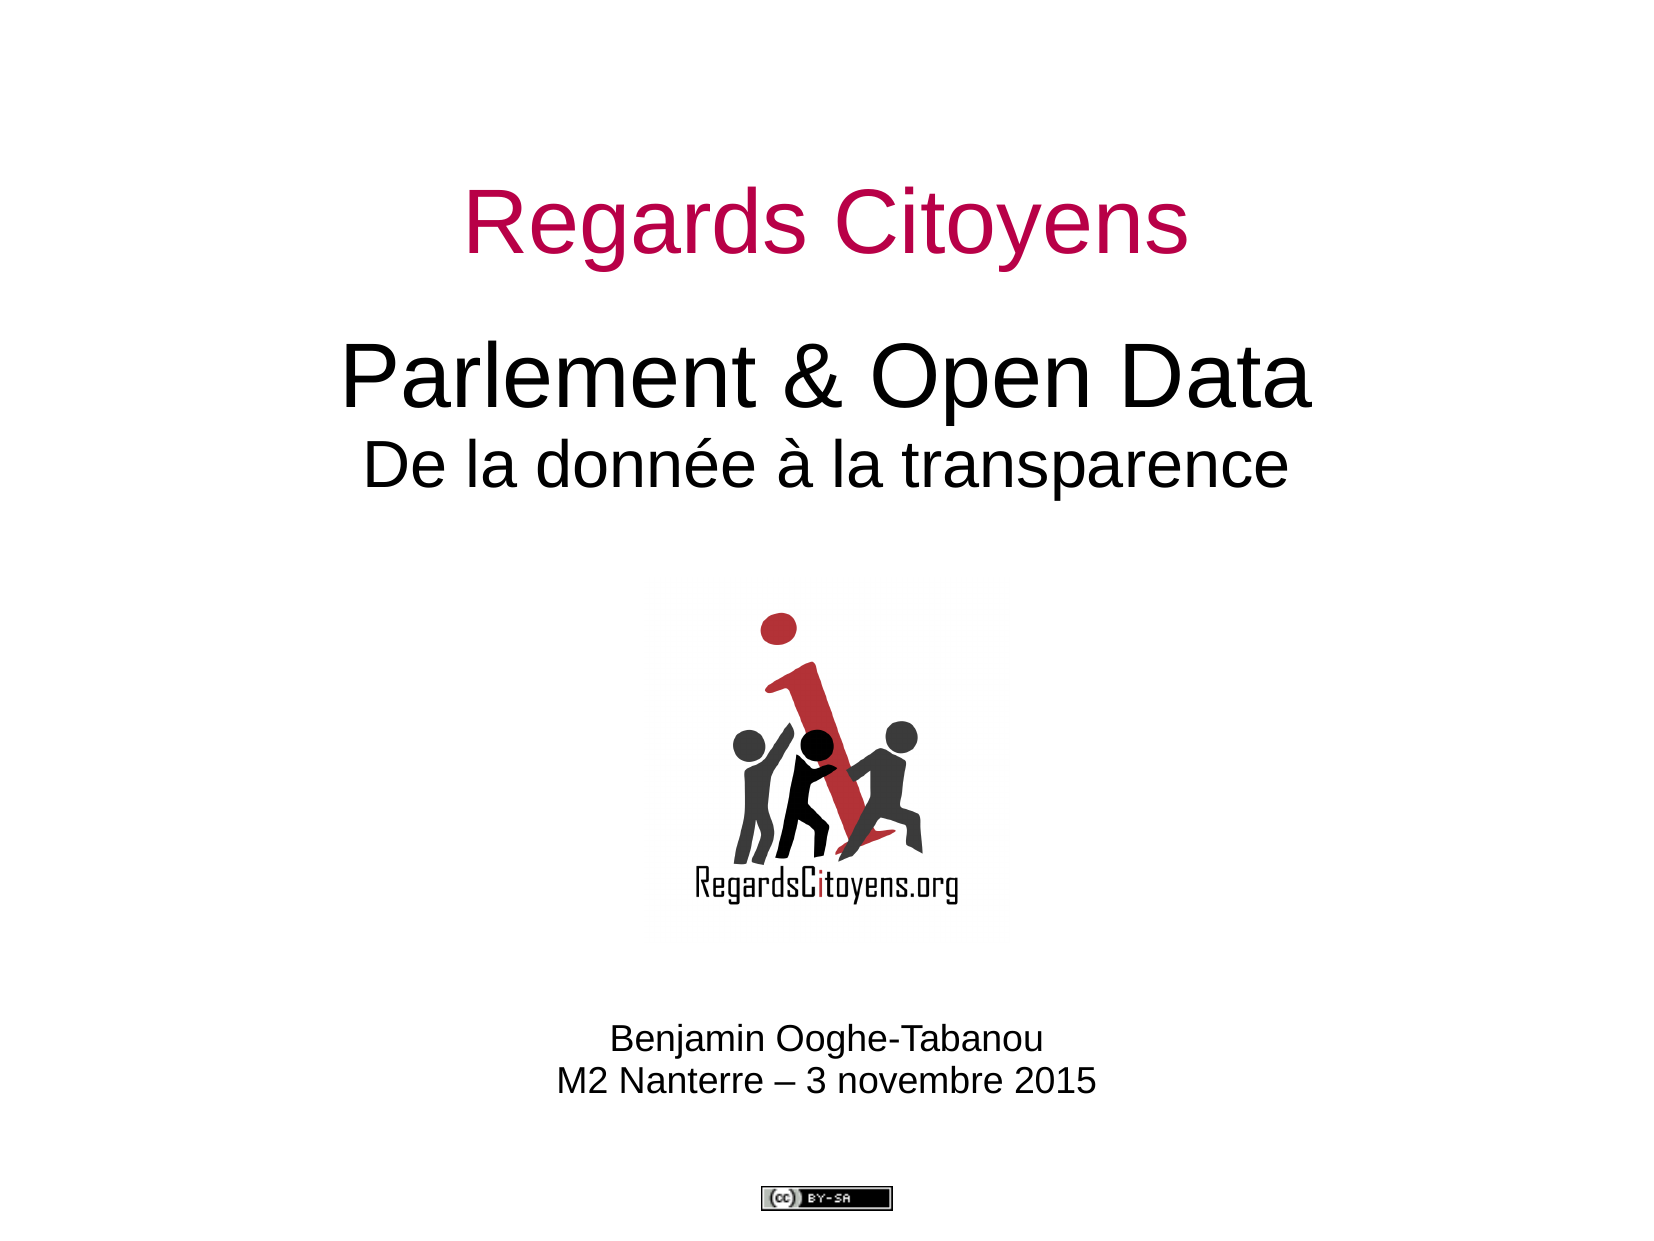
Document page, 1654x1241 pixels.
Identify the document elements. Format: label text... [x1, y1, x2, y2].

picture [644, 577, 1010, 943]
text_box Benjamin Ooghe-Tabanou M2 Nanterre – 3 novembre 2015 [0, 1009, 1654, 1109]
title Regards Citoyens Parlement & Open Data De la donnée à la transparence [60, 170, 1593, 503]
picture [761, 1186, 893, 1211]
